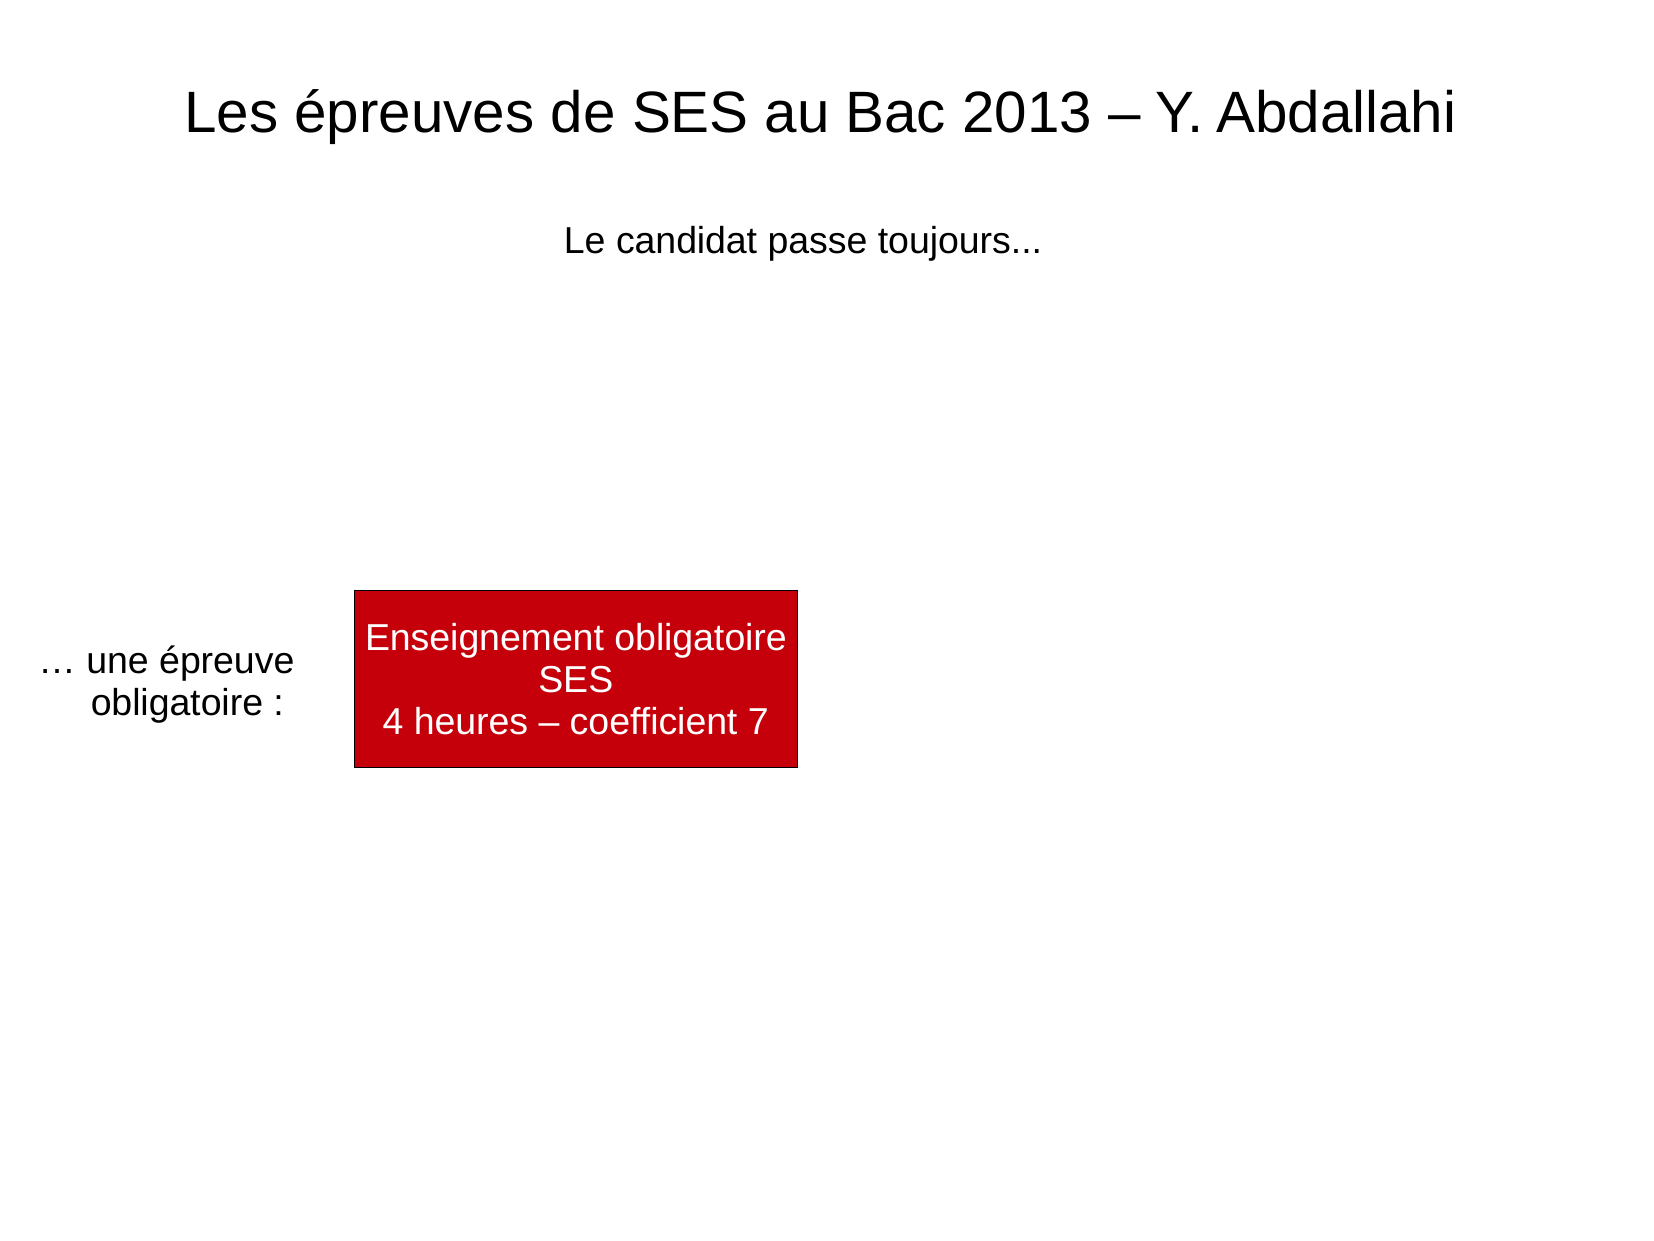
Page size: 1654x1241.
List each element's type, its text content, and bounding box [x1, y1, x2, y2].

text_box Enseignement obligatoire SES 4 heures – coefficient 7 [354, 590, 798, 768]
text_box … une épreuve obligatoire : [23, 631, 321, 975]
text_box Le candidat passe toujours... [549, 212, 1059, 270]
title Les épreuves de SES au Bac 2013 – Y. Abdallahi [76, 53, 1566, 172]
